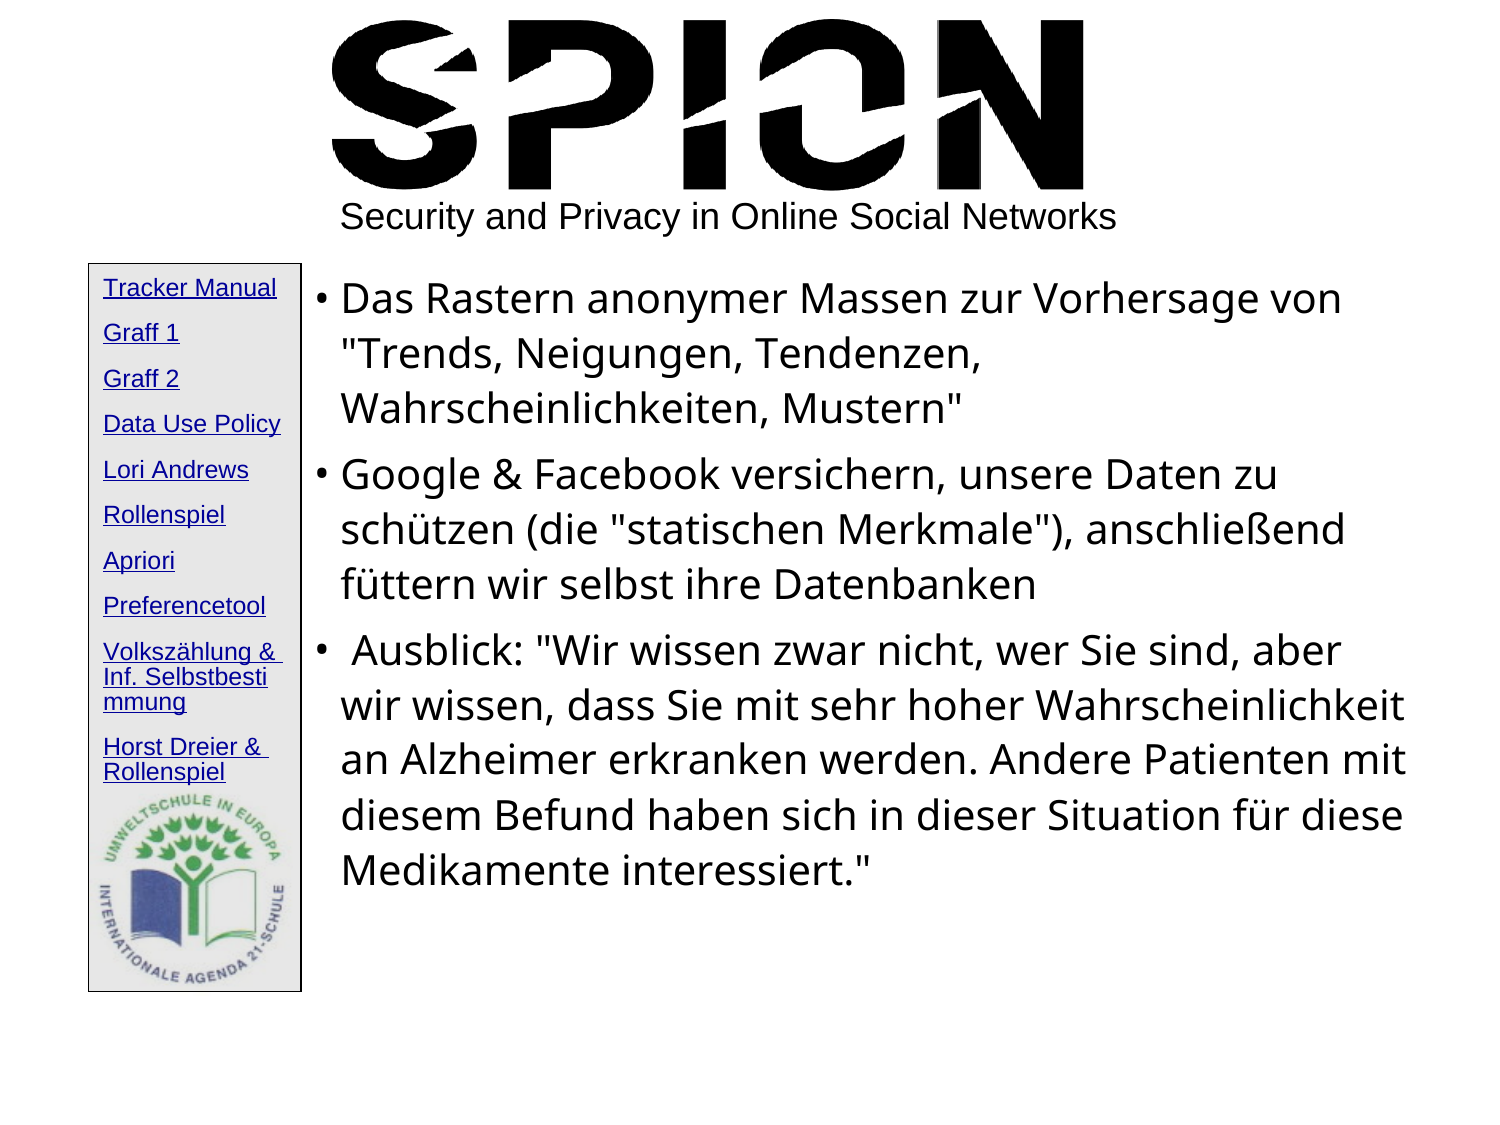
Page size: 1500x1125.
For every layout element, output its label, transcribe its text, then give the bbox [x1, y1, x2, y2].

picture [324, 0, 1093, 208]
picture [88, 992, 293, 996]
list Das Rastern anonymer Massen zur Vorhersage von "Trends, Neigungen, Tendenzen, Wahrscheinlichkeiten, Mustern" Google & Facebook versichern, unsere Daten zu schützen (die "statischen Merkmale"), anschließend füttern wir selbst ihre Datenbanken Ausblick: "Wir wissen zwar nicht, wer Sie sind, aber wir wissen, dass Sie mit sehr hoher Wahrscheinlichkeit an Alzheimer erkranken werden. Andere Patienten mit diesem Befund haben sich in dieser Situation für diese Medikamente interessiert." [312, 267, 1412, 1027]
